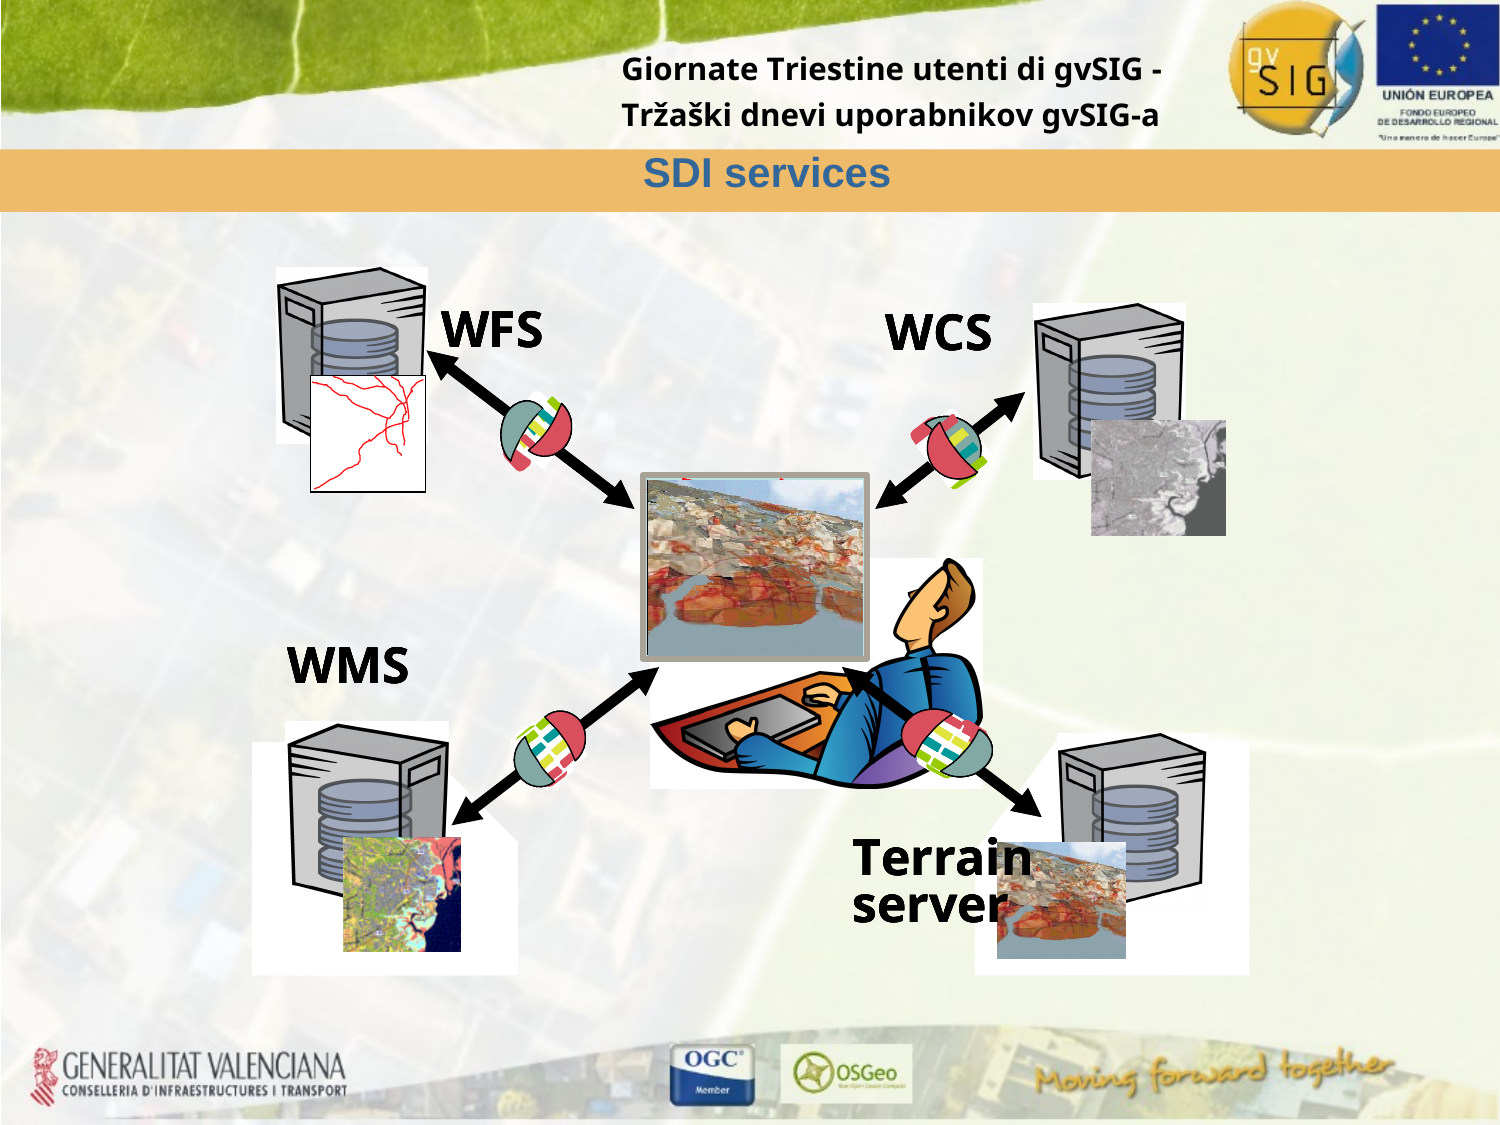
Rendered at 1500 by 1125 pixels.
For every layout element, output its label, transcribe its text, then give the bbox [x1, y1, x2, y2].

text_box [901, 709, 993, 777]
picture [1, 212, 1500, 1125]
text_box [514, 711, 588, 787]
text_box WMS [287, 631, 428, 691]
text_box [842, 667, 875, 698]
text_box [603, 479, 635, 509]
text_box Terrain [852, 823, 1056, 882]
text_box [993, 392, 1025, 423]
text_box [995, 742, 1057, 842]
text_box [426, 350, 459, 381]
text_box SDI services [145, 152, 1389, 208]
text_box [251, 742, 518, 976]
picture [1, 0, 1500, 149]
text_box [628, 667, 660, 697]
text_box server [852, 870, 1032, 929]
text_box WFS [441, 295, 566, 354]
text_box [642, 475, 868, 659]
text_box [975, 742, 1250, 976]
text_box [501, 396, 576, 469]
text_box [875, 479, 908, 509]
text_box WCS [885, 298, 1014, 357]
text_box [915, 413, 987, 487]
text_box [310, 375, 426, 493]
